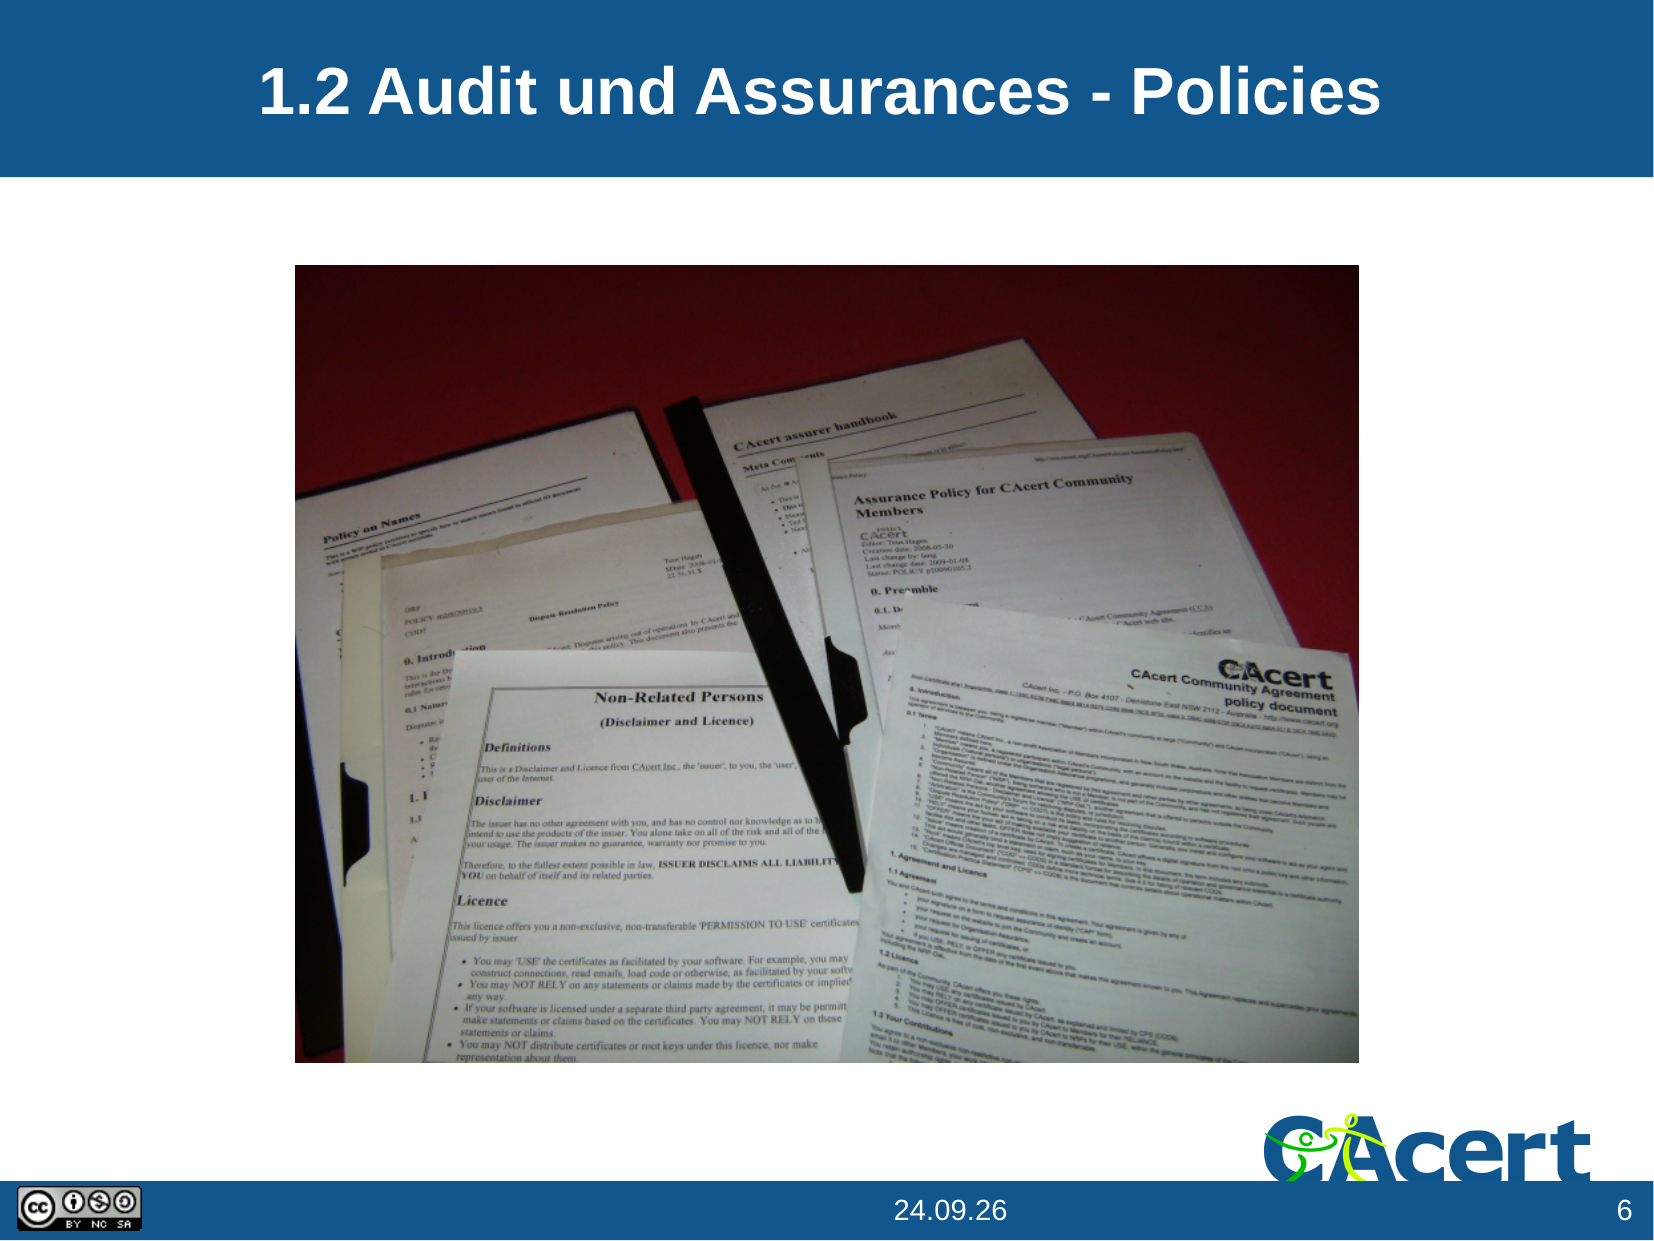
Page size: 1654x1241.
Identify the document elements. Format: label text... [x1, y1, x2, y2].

title 1.2 Audit und Assurances - Policies [76, 17, 1565, 166]
picture [17, 1186, 142, 1231]
picture [1263, 1112, 1591, 1181]
picture [295, 265, 1359, 1063]
